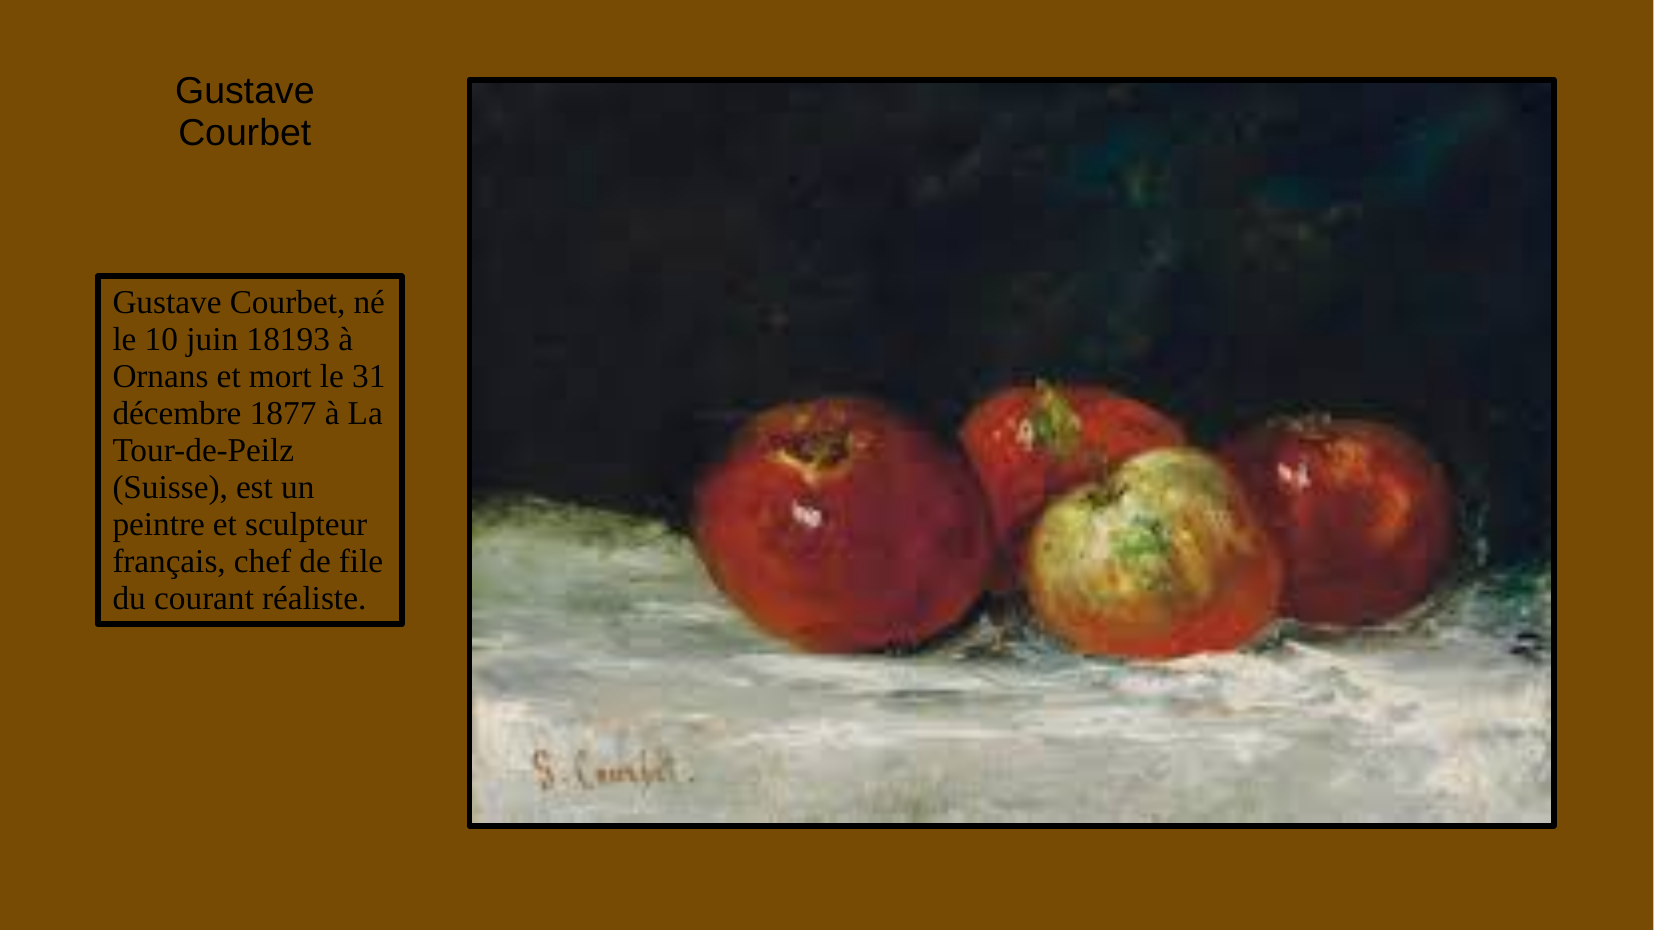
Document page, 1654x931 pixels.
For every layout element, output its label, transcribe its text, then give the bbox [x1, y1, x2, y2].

picture [472, 82, 1551, 823]
title Gustave Courbet [106, 69, 384, 154]
text_box Gustave Courbet, né le 10 juin 18193 à Ornans et mort le 31 décembre 1877 à La Tour-de-Peilz (Suisse), est un peintre et sculpteur français, chef de file du courant réaliste. [97, 276, 402, 625]
